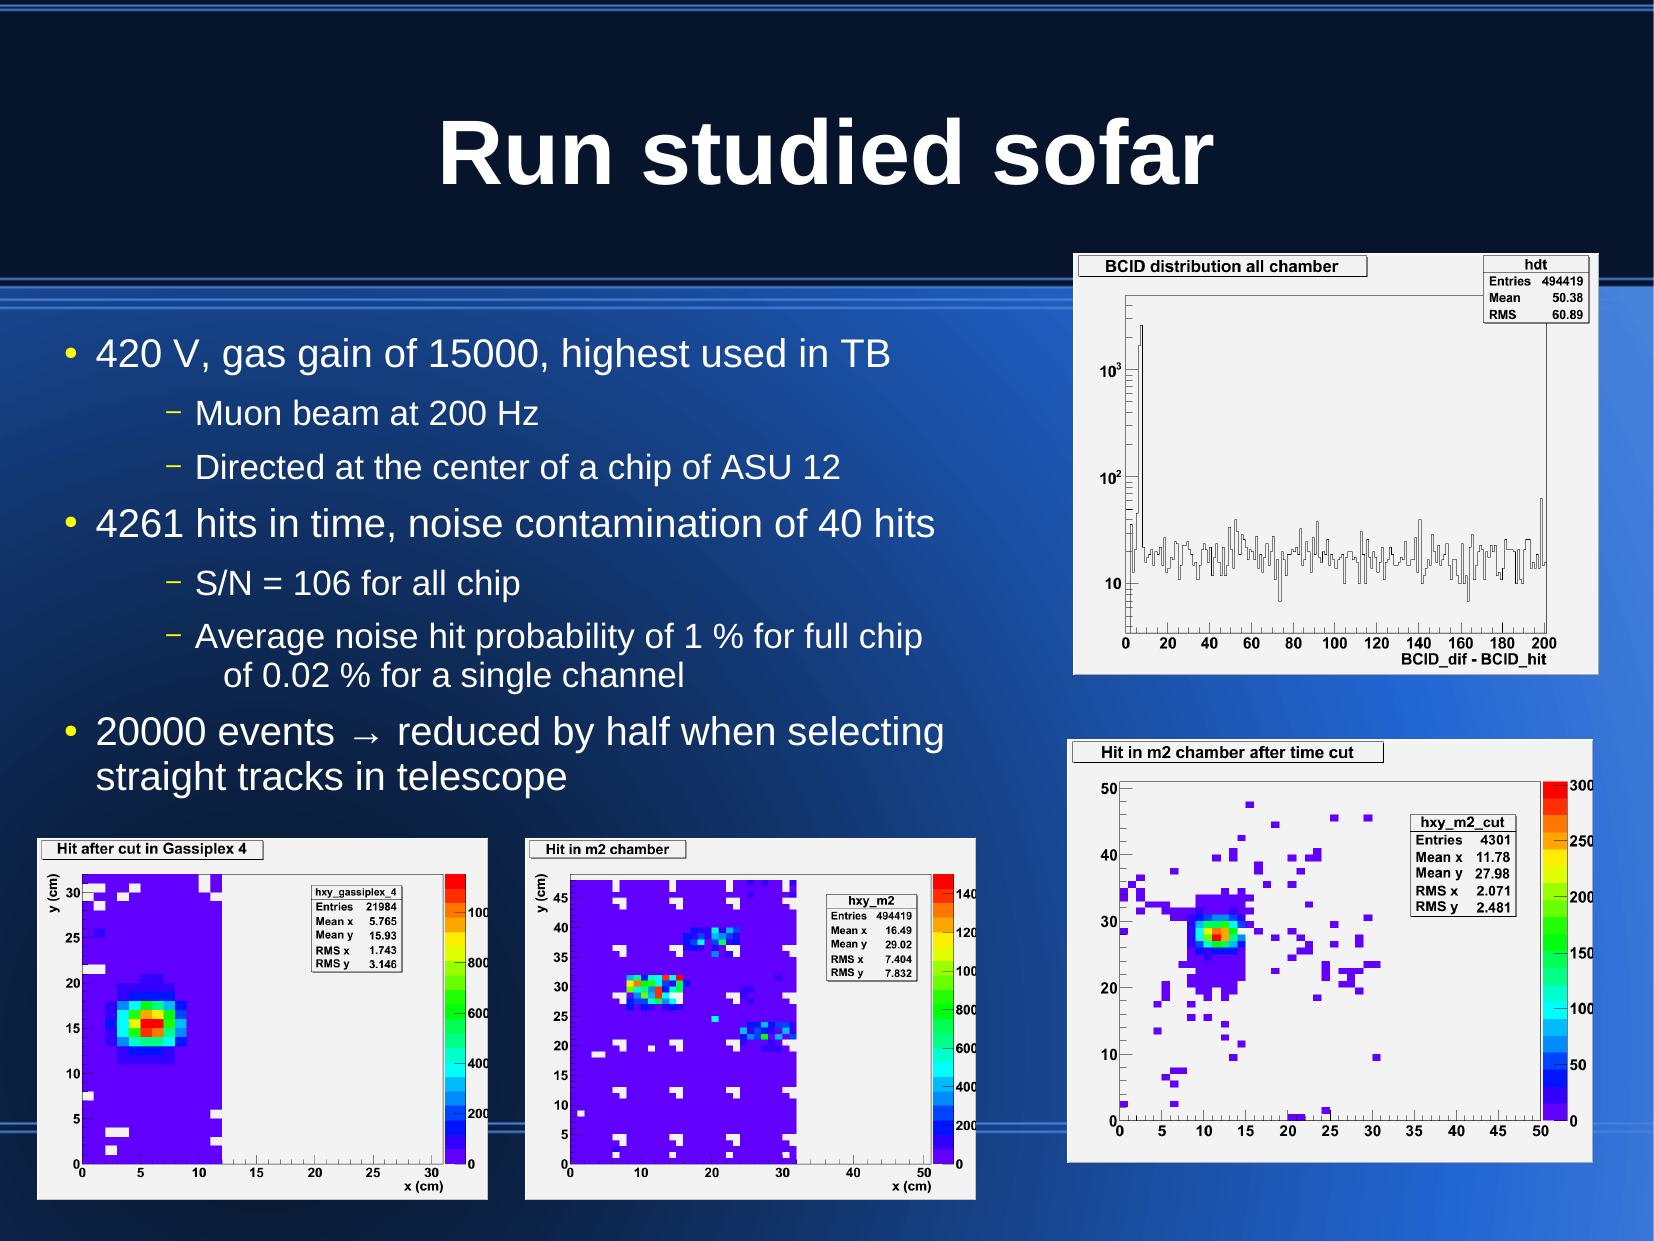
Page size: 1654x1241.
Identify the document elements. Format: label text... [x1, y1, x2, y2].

picture [0, 0, 1654, 1241]
title Run studied sofar [82, 56, 1571, 250]
list 420 V, gas gain of 15000, highest used in TB Muon beam at 200 Hz Directed at the center of a chip of ASU 12 4261 hits in time, noise contamination of 40 hits S/N = 106 for all chip Average noise hit probability of 1 % for full chip of 0.02 % for a single channel 20000 events → reduced by half when selecting straight tracks in telescope [53, 331, 983, 802]
